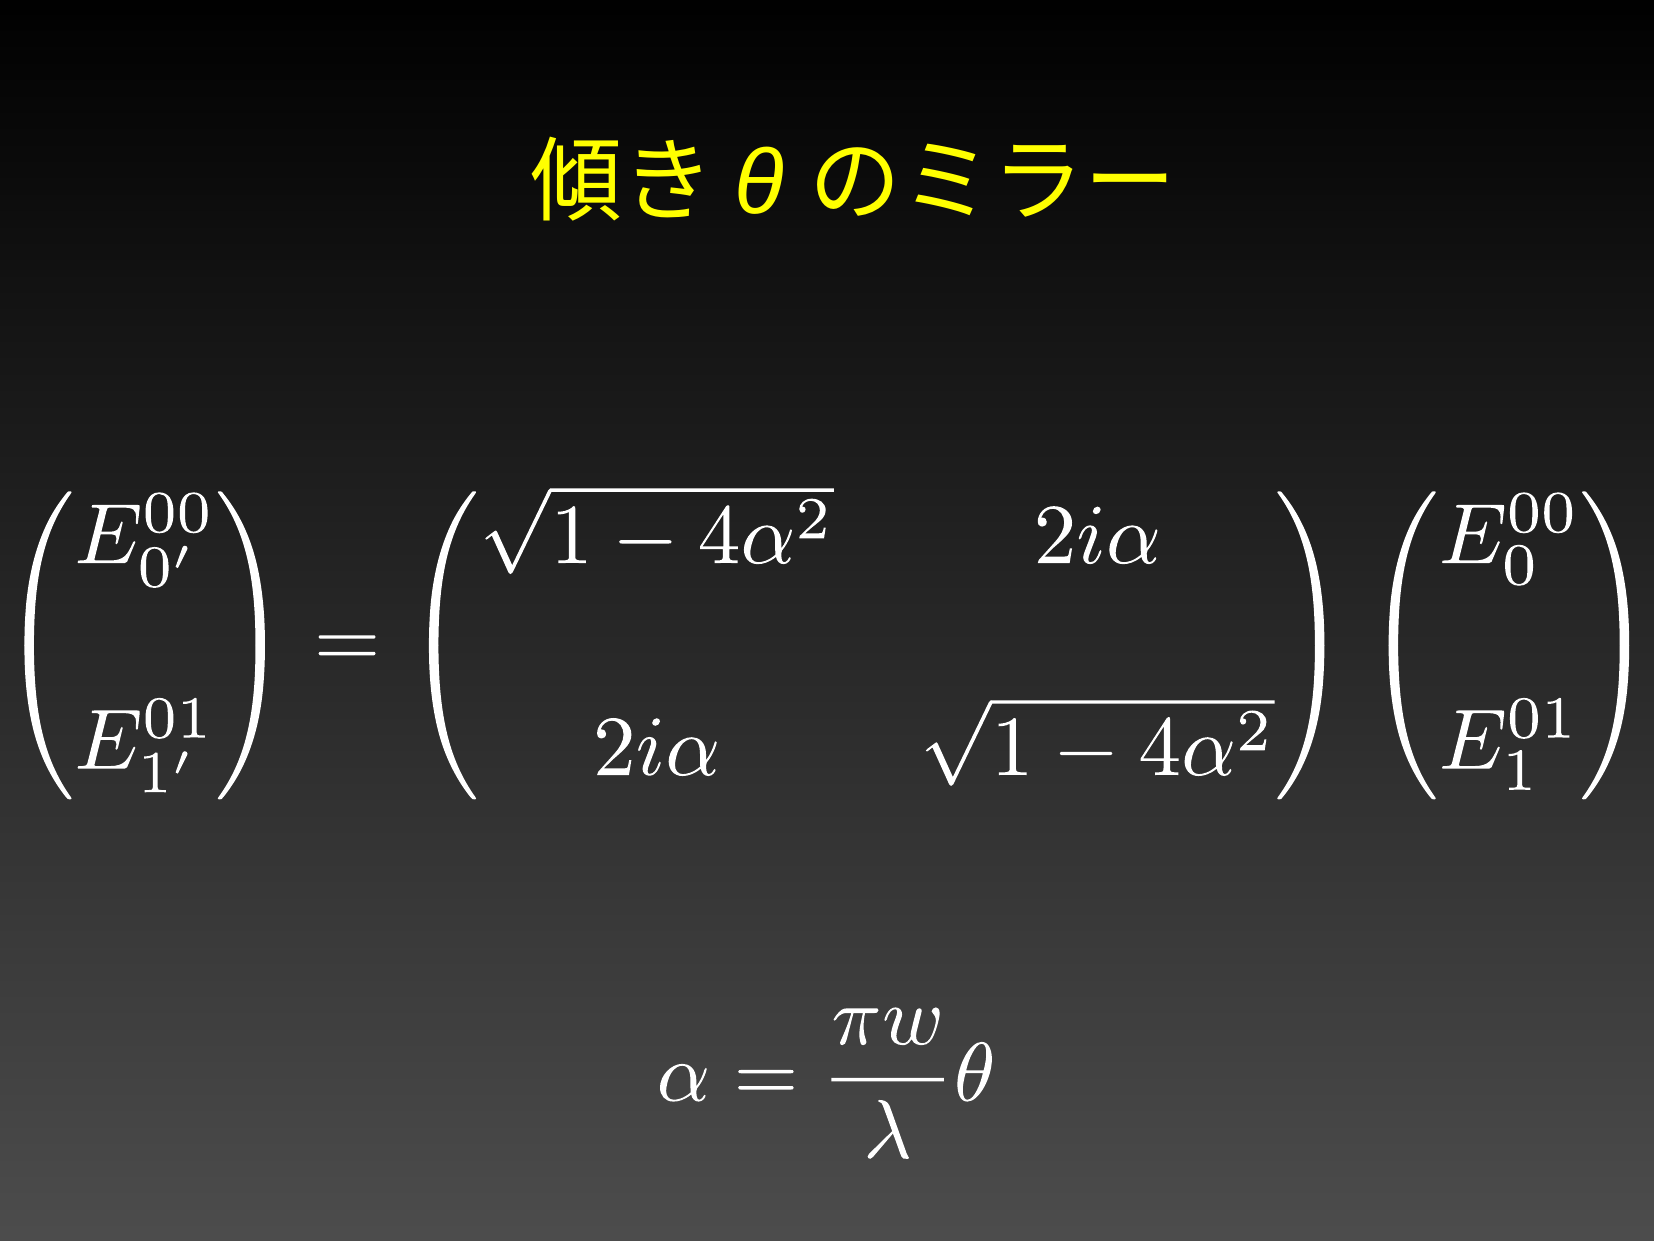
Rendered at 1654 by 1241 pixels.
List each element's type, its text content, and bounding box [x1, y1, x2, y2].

picture [24, 488, 1630, 800]
picture [660, 1007, 992, 1159]
text_box 傾き θ のミラー [515, 99, 1138, 217]
